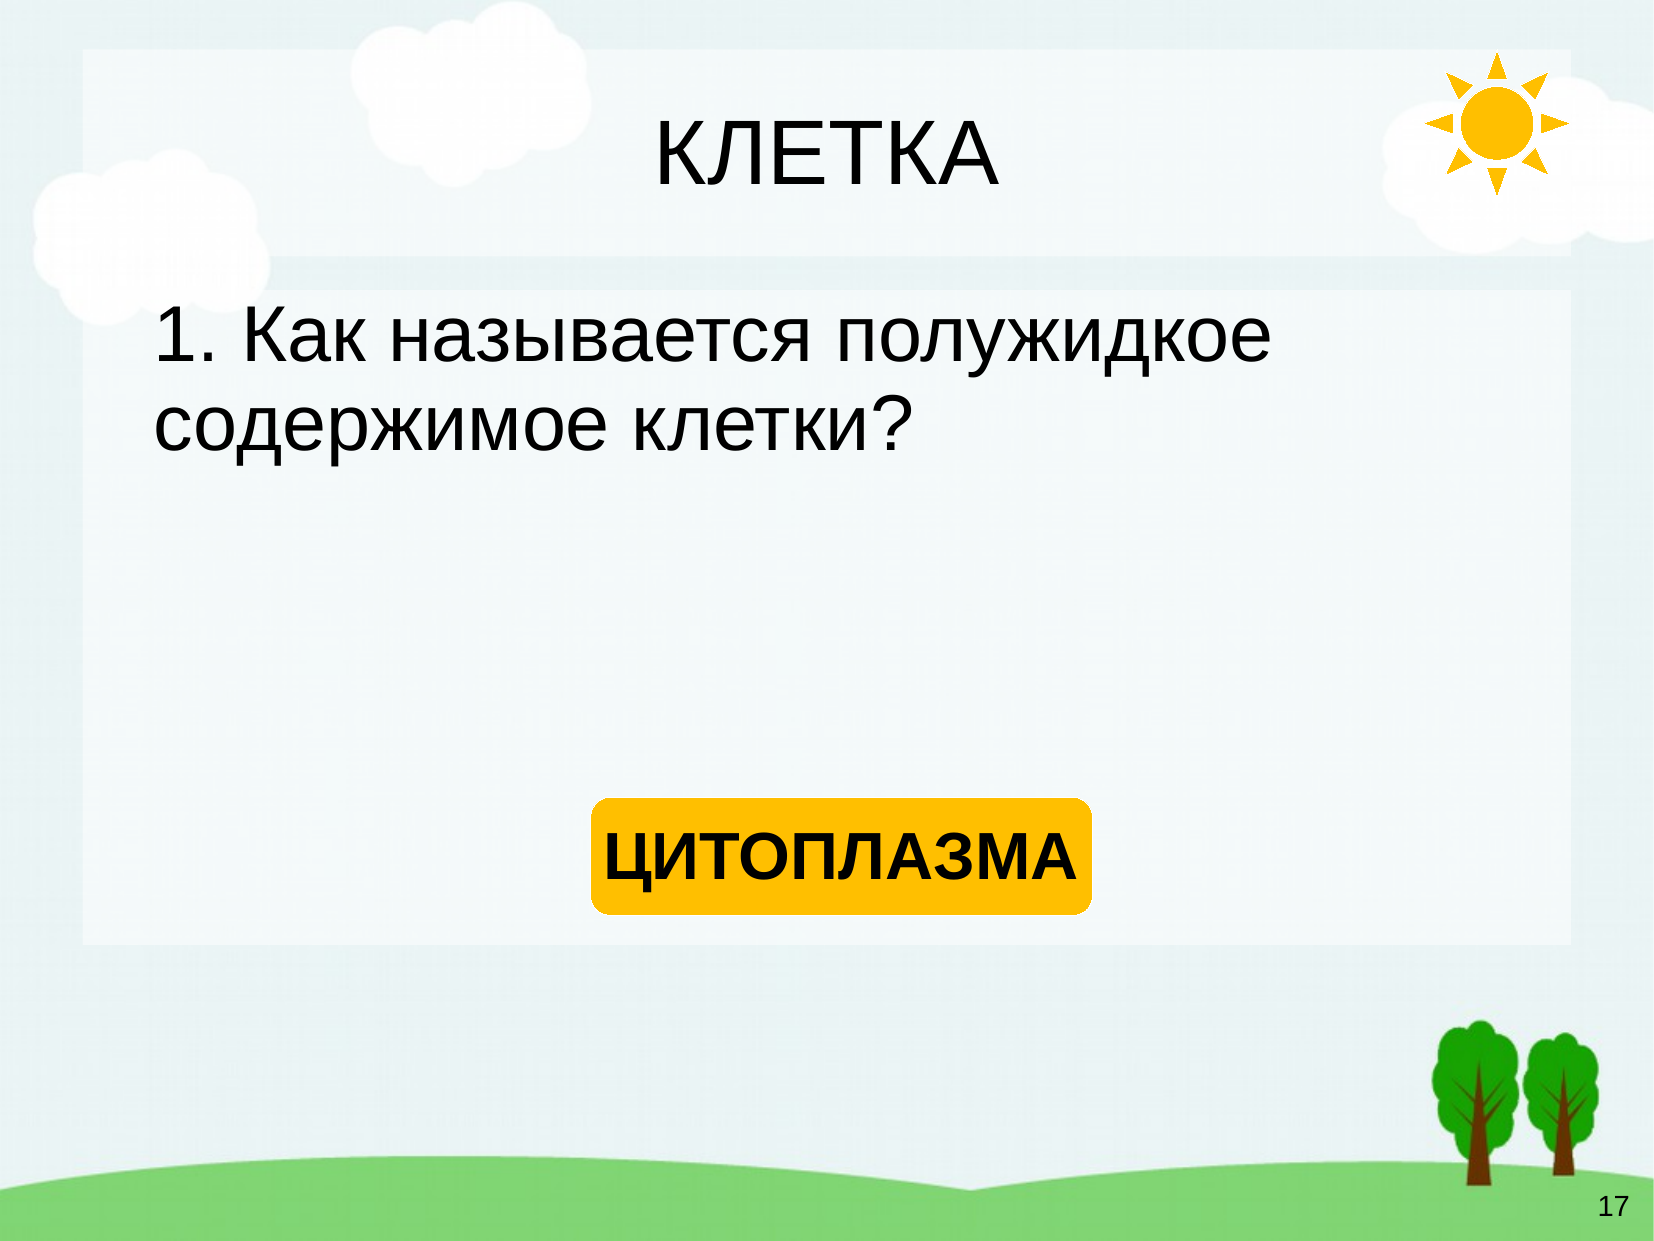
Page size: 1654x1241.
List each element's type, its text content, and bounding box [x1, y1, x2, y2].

list 1. Как называется полужидкое содержимое клетки? [82, 290, 1571, 945]
text_box [1486, 49, 1508, 80]
text_box [1540, 112, 1571, 134]
text_box [1460, 86, 1535, 161]
text_box [1423, 112, 1454, 134]
text_box [1444, 71, 1474, 100]
picture [0, 0, 1654, 1241]
text_box ЦИТОПЛАЗМА [590, 797, 1093, 916]
text_box [1520, 71, 1550, 100]
title КЛЕТКА [82, 49, 1571, 257]
text_box [1486, 167, 1508, 198]
text_box [1444, 146, 1474, 176]
text_box [1520, 146, 1550, 176]
